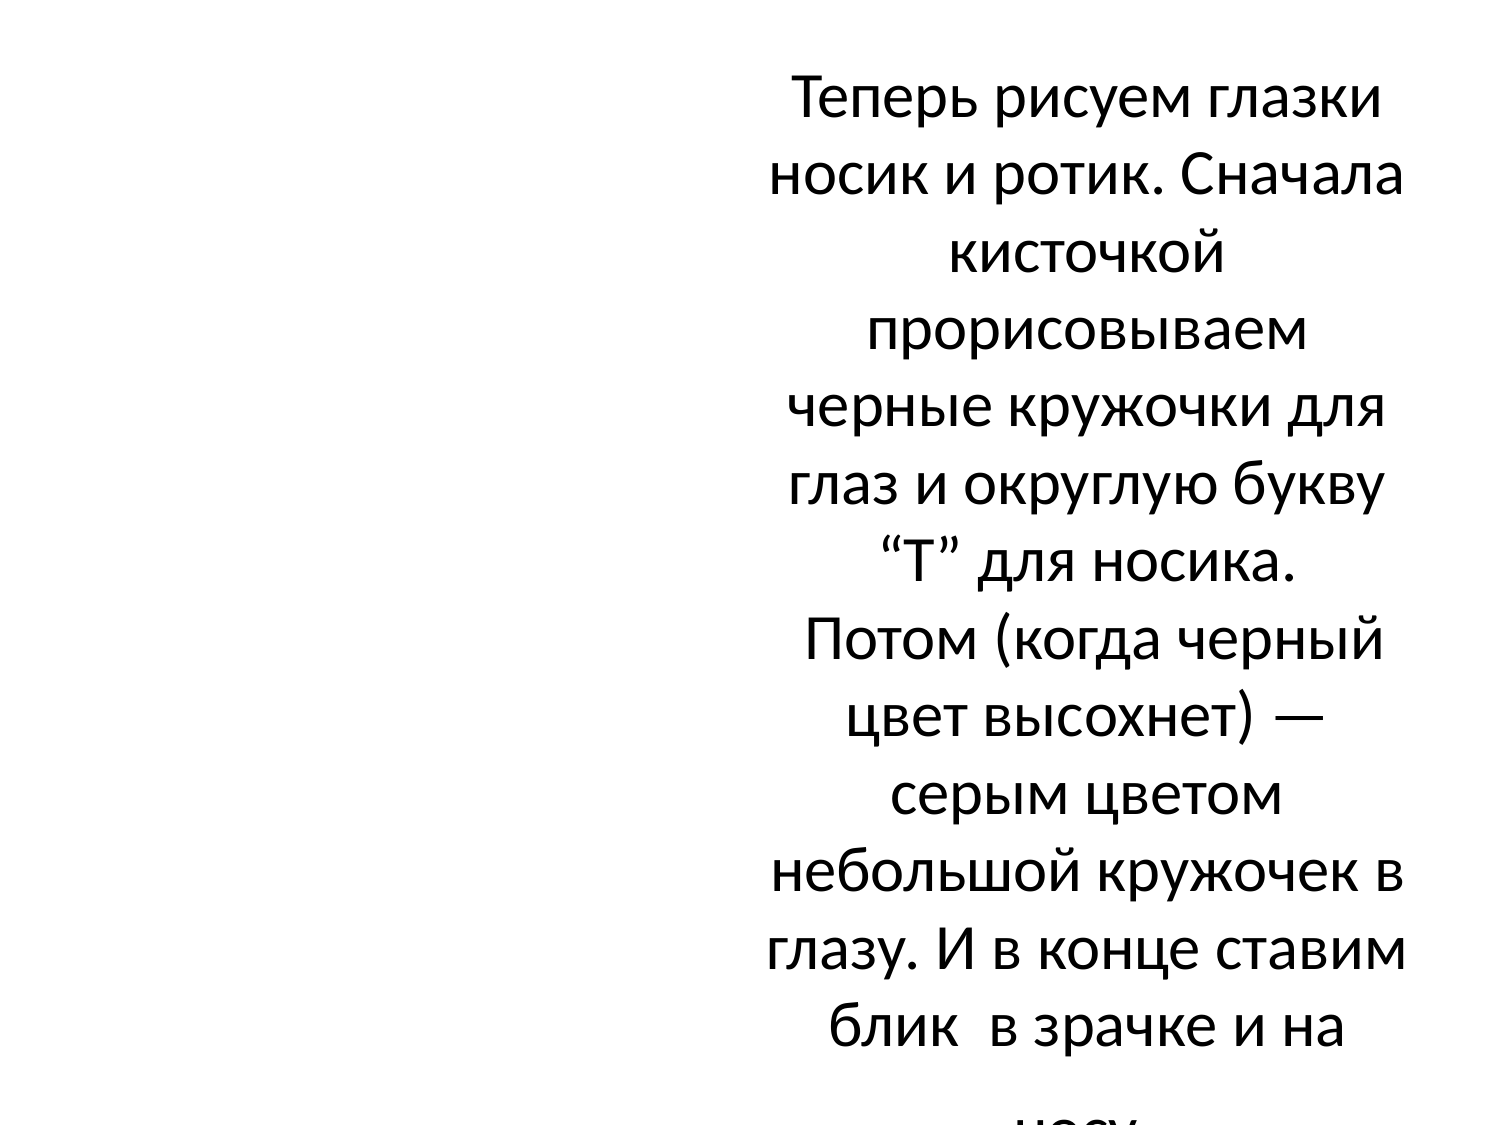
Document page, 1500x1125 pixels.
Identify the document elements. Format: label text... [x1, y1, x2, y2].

title Теперь рисуем глазки носик и ротик. Сначала кисточкой прорисовываем черные кружочки для глаз и округлую букву “Т” для носика. Потом (когда черный цвет высохнет) — серым цветом небольшой кружочек в глазу. И в конце ставим блик в зрачке и на носу. [750, 45, 1425, 1083]
